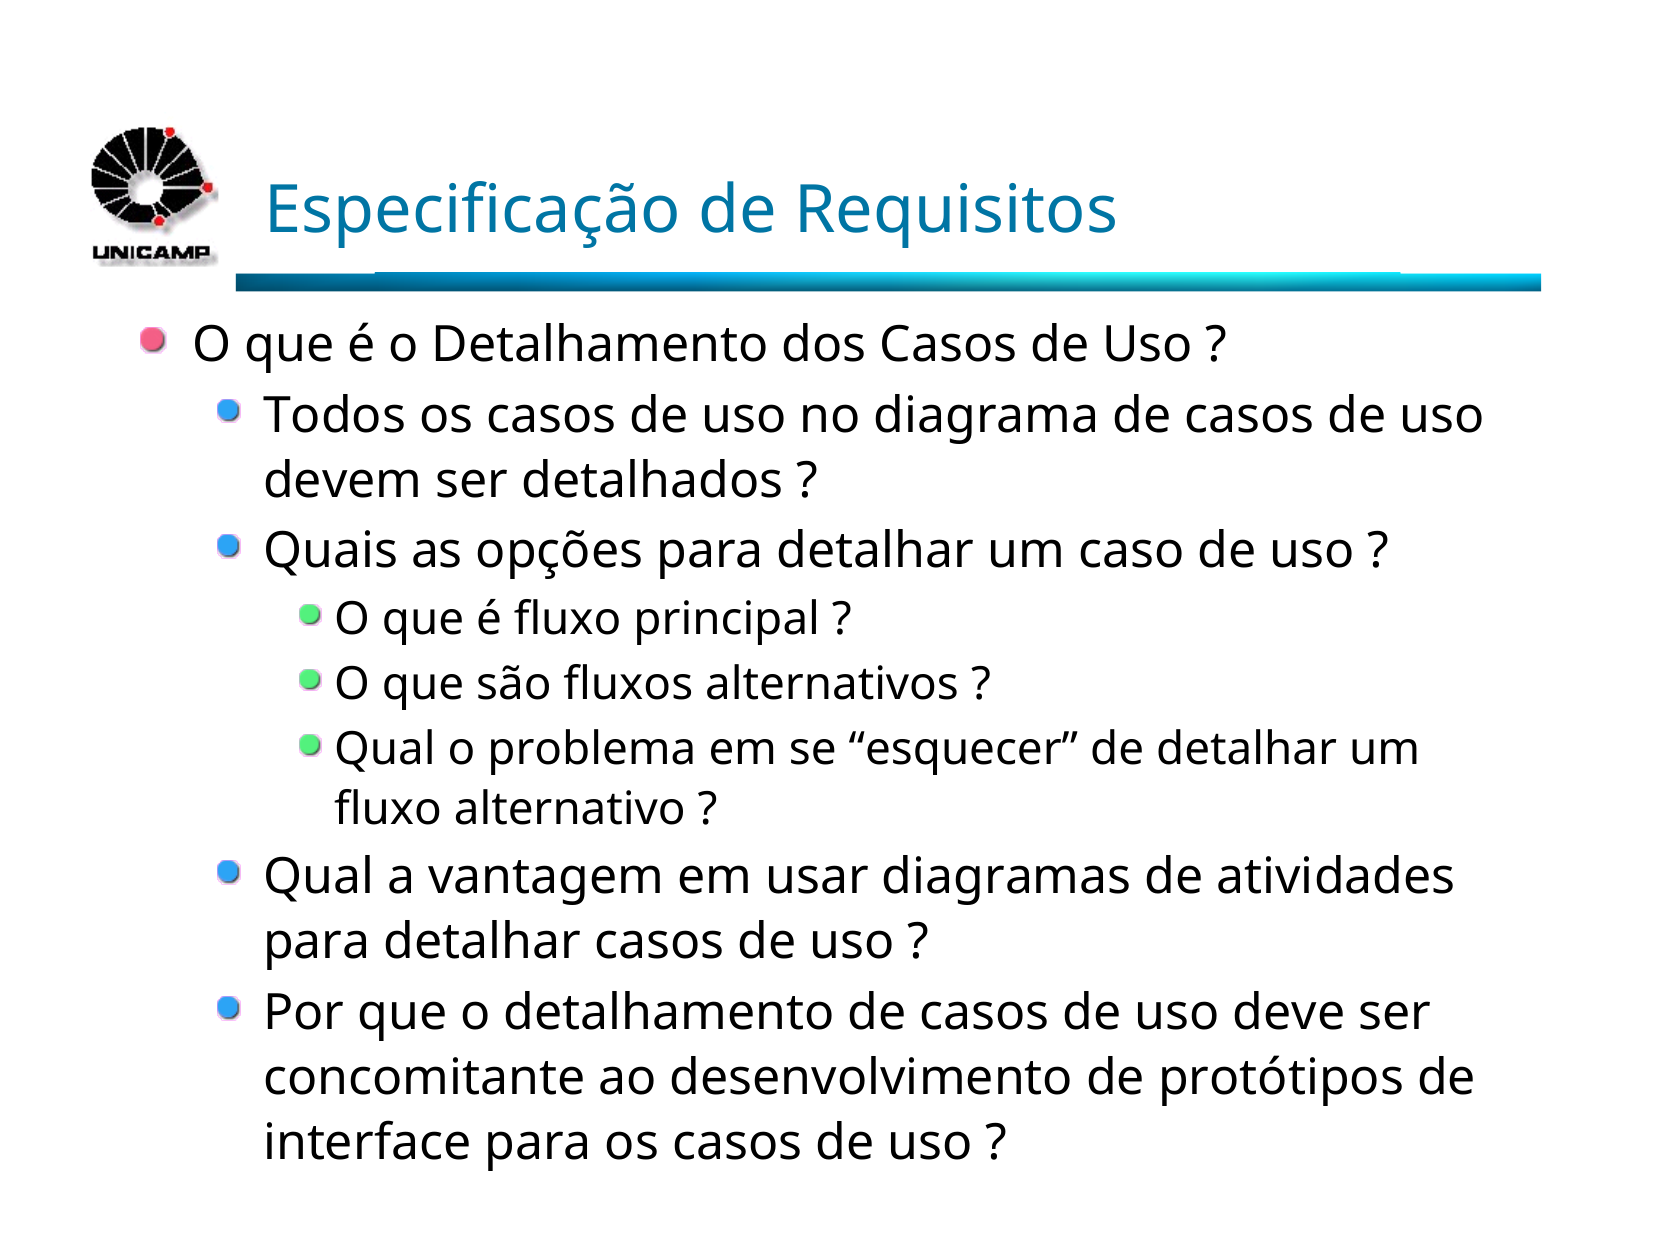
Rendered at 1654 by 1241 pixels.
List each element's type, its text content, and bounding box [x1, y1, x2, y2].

title Especificação de Requisitos [264, 42, 1534, 250]
picture [125, 272, 1654, 295]
list O que é o Detalhamento dos Casos de Uso ? Todos os casos de uso no diagrama de casos de uso devem ser detalhados ? Quais as opções para detalhar um caso de uso ? O que é fluxo principal ? O que são fluxos alternativos ? Qual o problema em se “esquecer” de detalhar um fluxo alternativo ? Qual a vantagem em usar diagramas de atividades para detalhar casos de uso ? Por que o detalhamento de casos de uso deve ser concomitante ao desenvolvimento de protótipos de interface para os casos de uso ? [121, 309, 1534, 1182]
